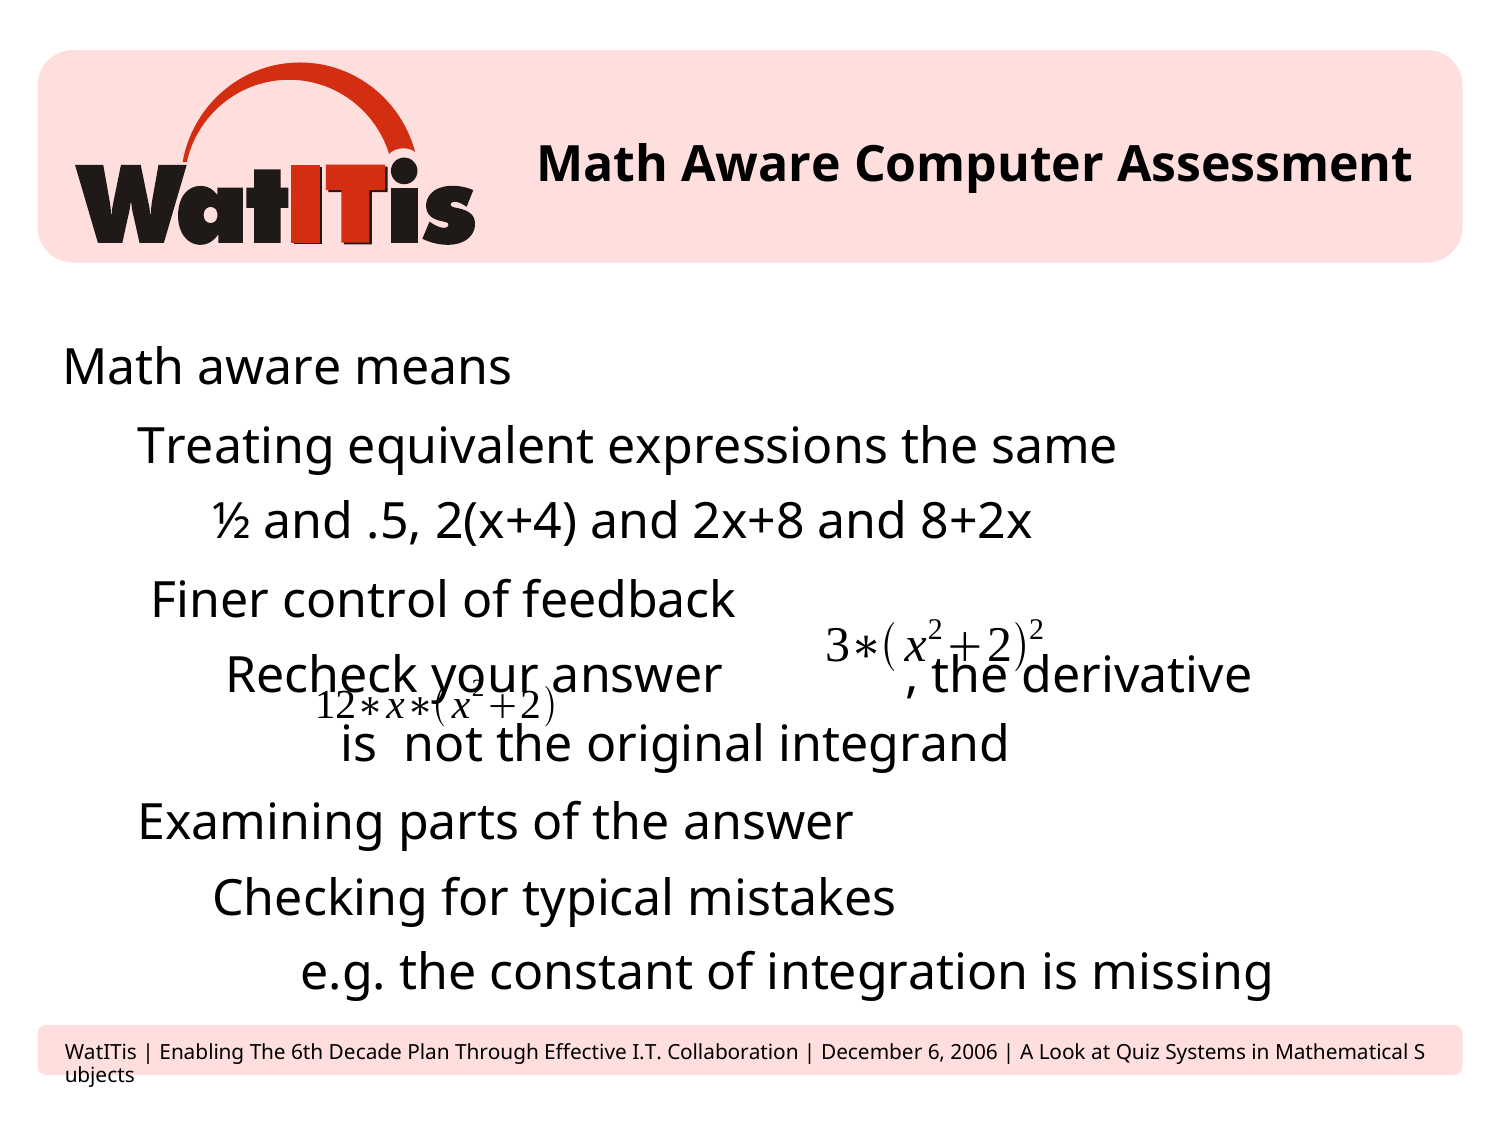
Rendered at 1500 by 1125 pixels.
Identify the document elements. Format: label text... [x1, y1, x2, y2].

chart [818, 613, 1051, 676]
chart [308, 675, 563, 729]
list Math aware means Treating equivalent expressions the same ½ and .5, 2(x+4) and 2x+8 and 8+2x Finer control of feedback Recheck your answer , the derivative is not the original integrand Examining parts of the answer Checking for typical mistakes e.g. the constant of integration is missing [62, 330, 1450, 948]
title Math Aware Computer Assessment [500, 69, 1450, 256]
